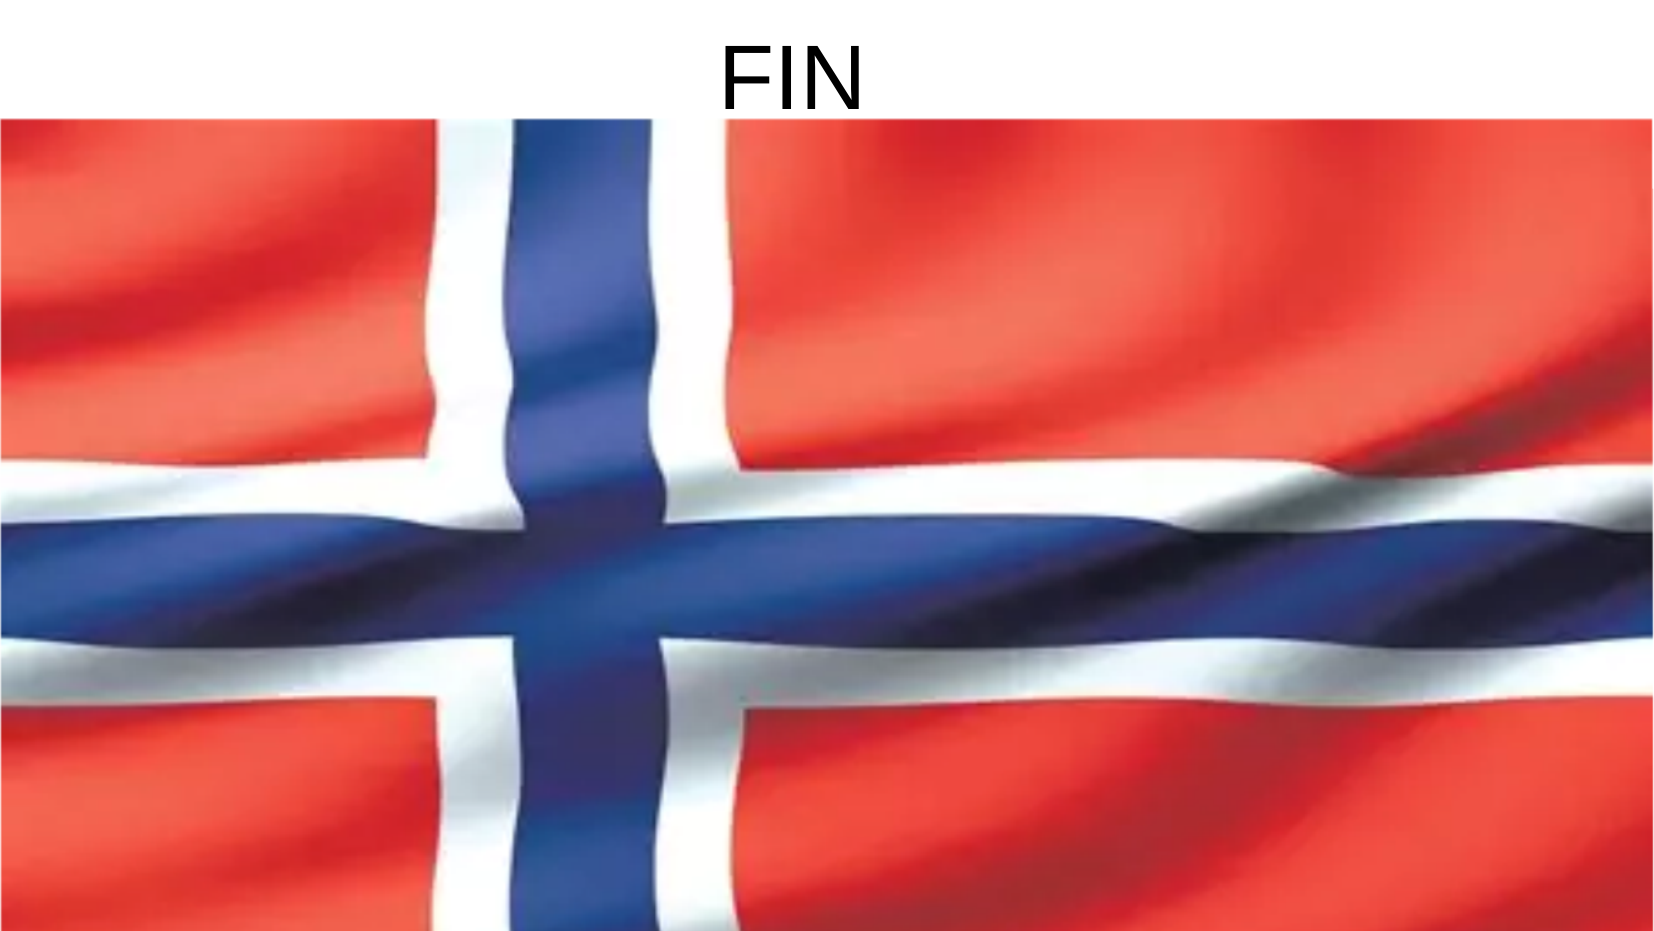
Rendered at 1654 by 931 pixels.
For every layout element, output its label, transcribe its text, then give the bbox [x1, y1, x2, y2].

picture [0, 118, 1654, 931]
title FIN [315, 0, 1270, 118]
